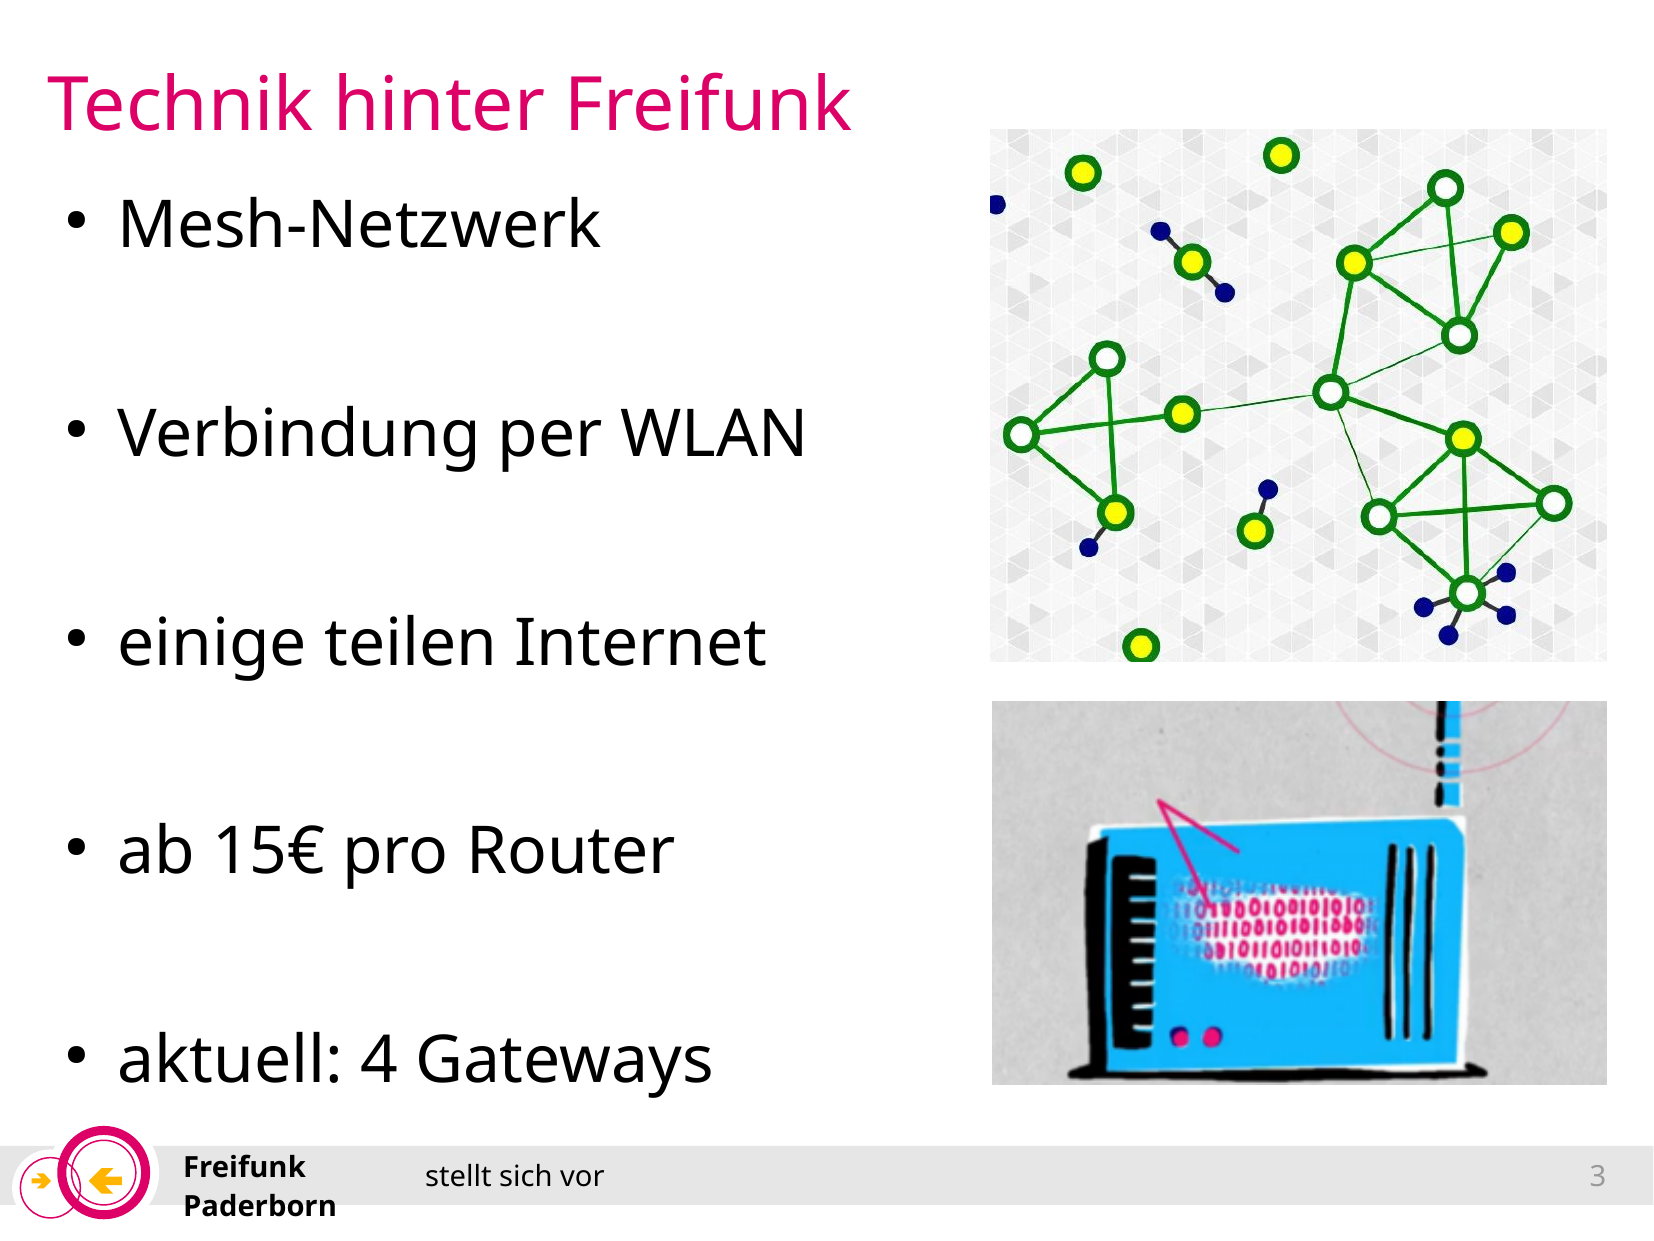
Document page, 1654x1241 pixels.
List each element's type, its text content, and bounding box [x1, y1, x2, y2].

picture [990, 129, 1607, 662]
list Mesh-Netzwerk Verbindung per WLAN einige teilen Internet ab 15€ pro Router aktuell: 4 Gateways [47, 177, 1607, 1111]
picture [992, 701, 1607, 1085]
title Technik hinter Freifunk [47, 45, 1607, 158]
